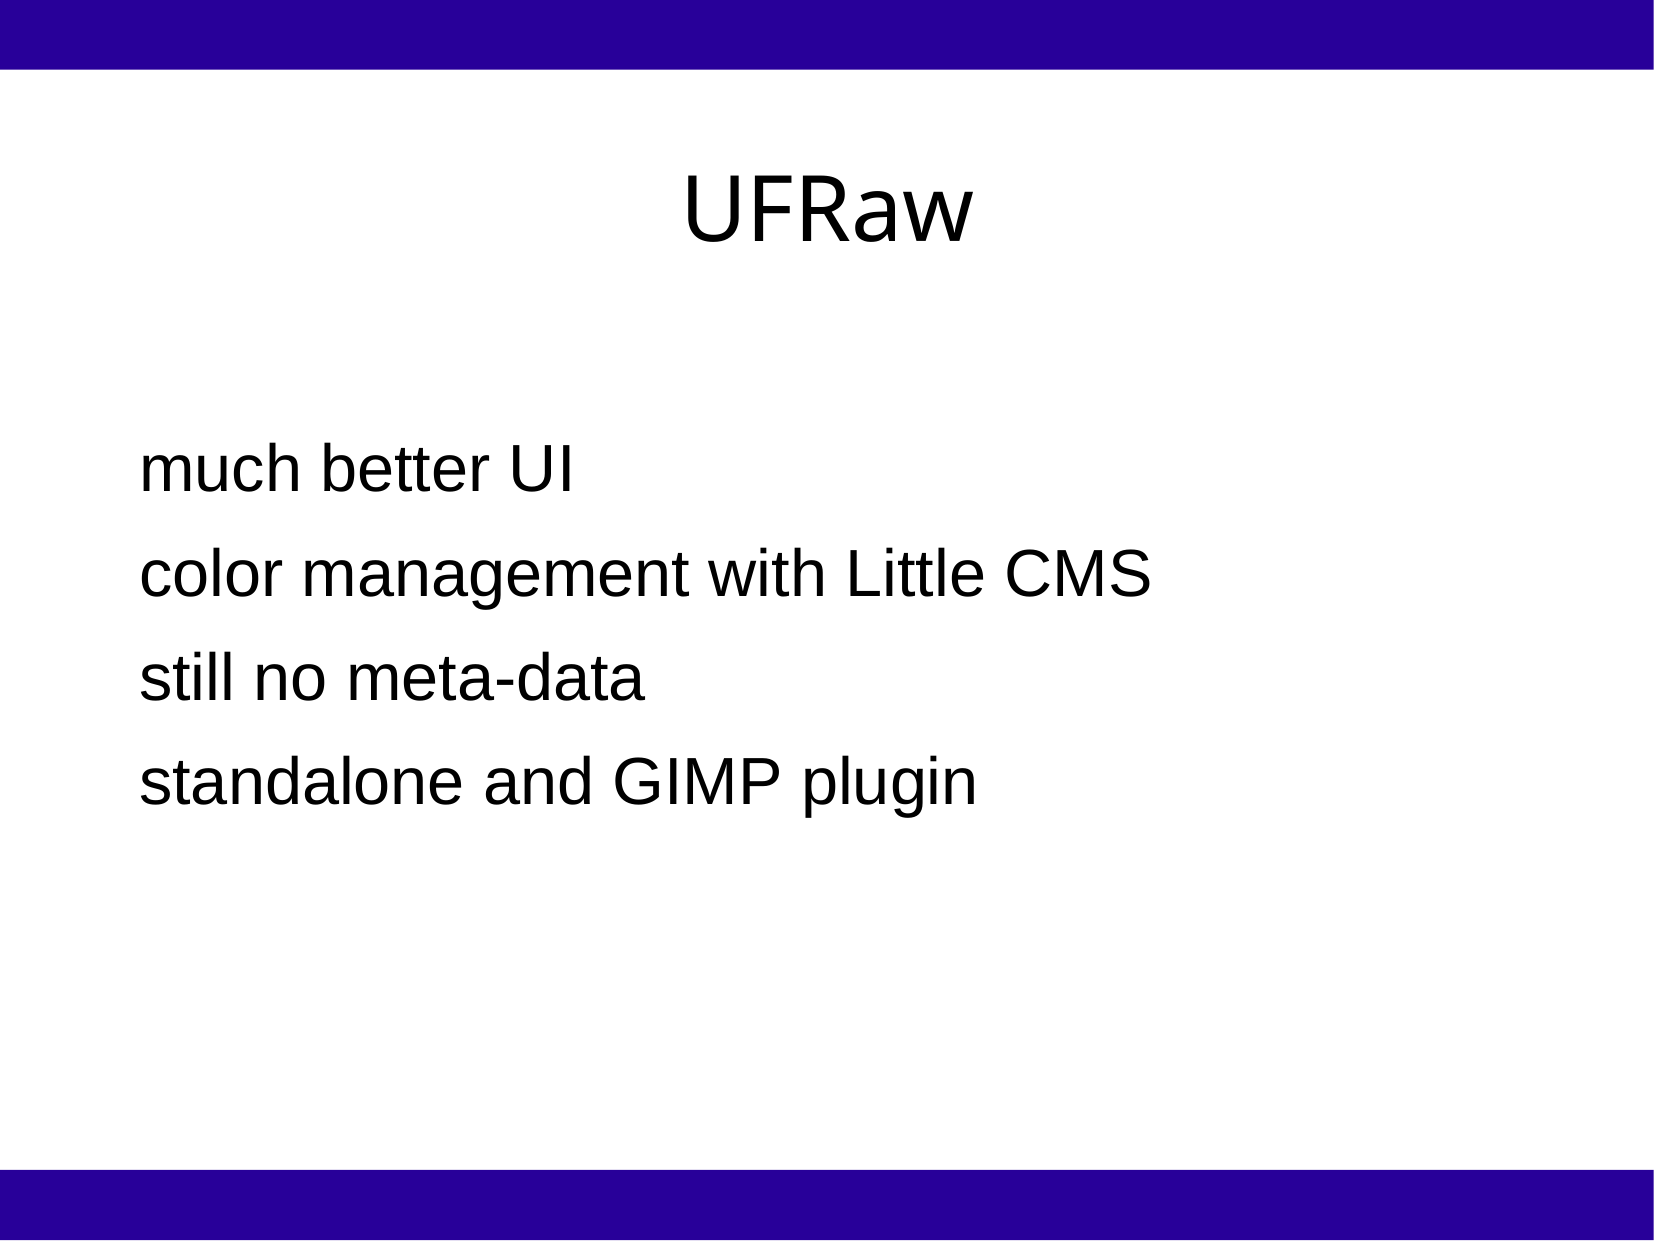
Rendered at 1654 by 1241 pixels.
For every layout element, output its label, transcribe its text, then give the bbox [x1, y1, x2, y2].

title UFRaw [121, 102, 1534, 311]
list much better UI color management with Little CMS still no meta-data standalone and GIMP plugin [121, 431, 1534, 1127]
